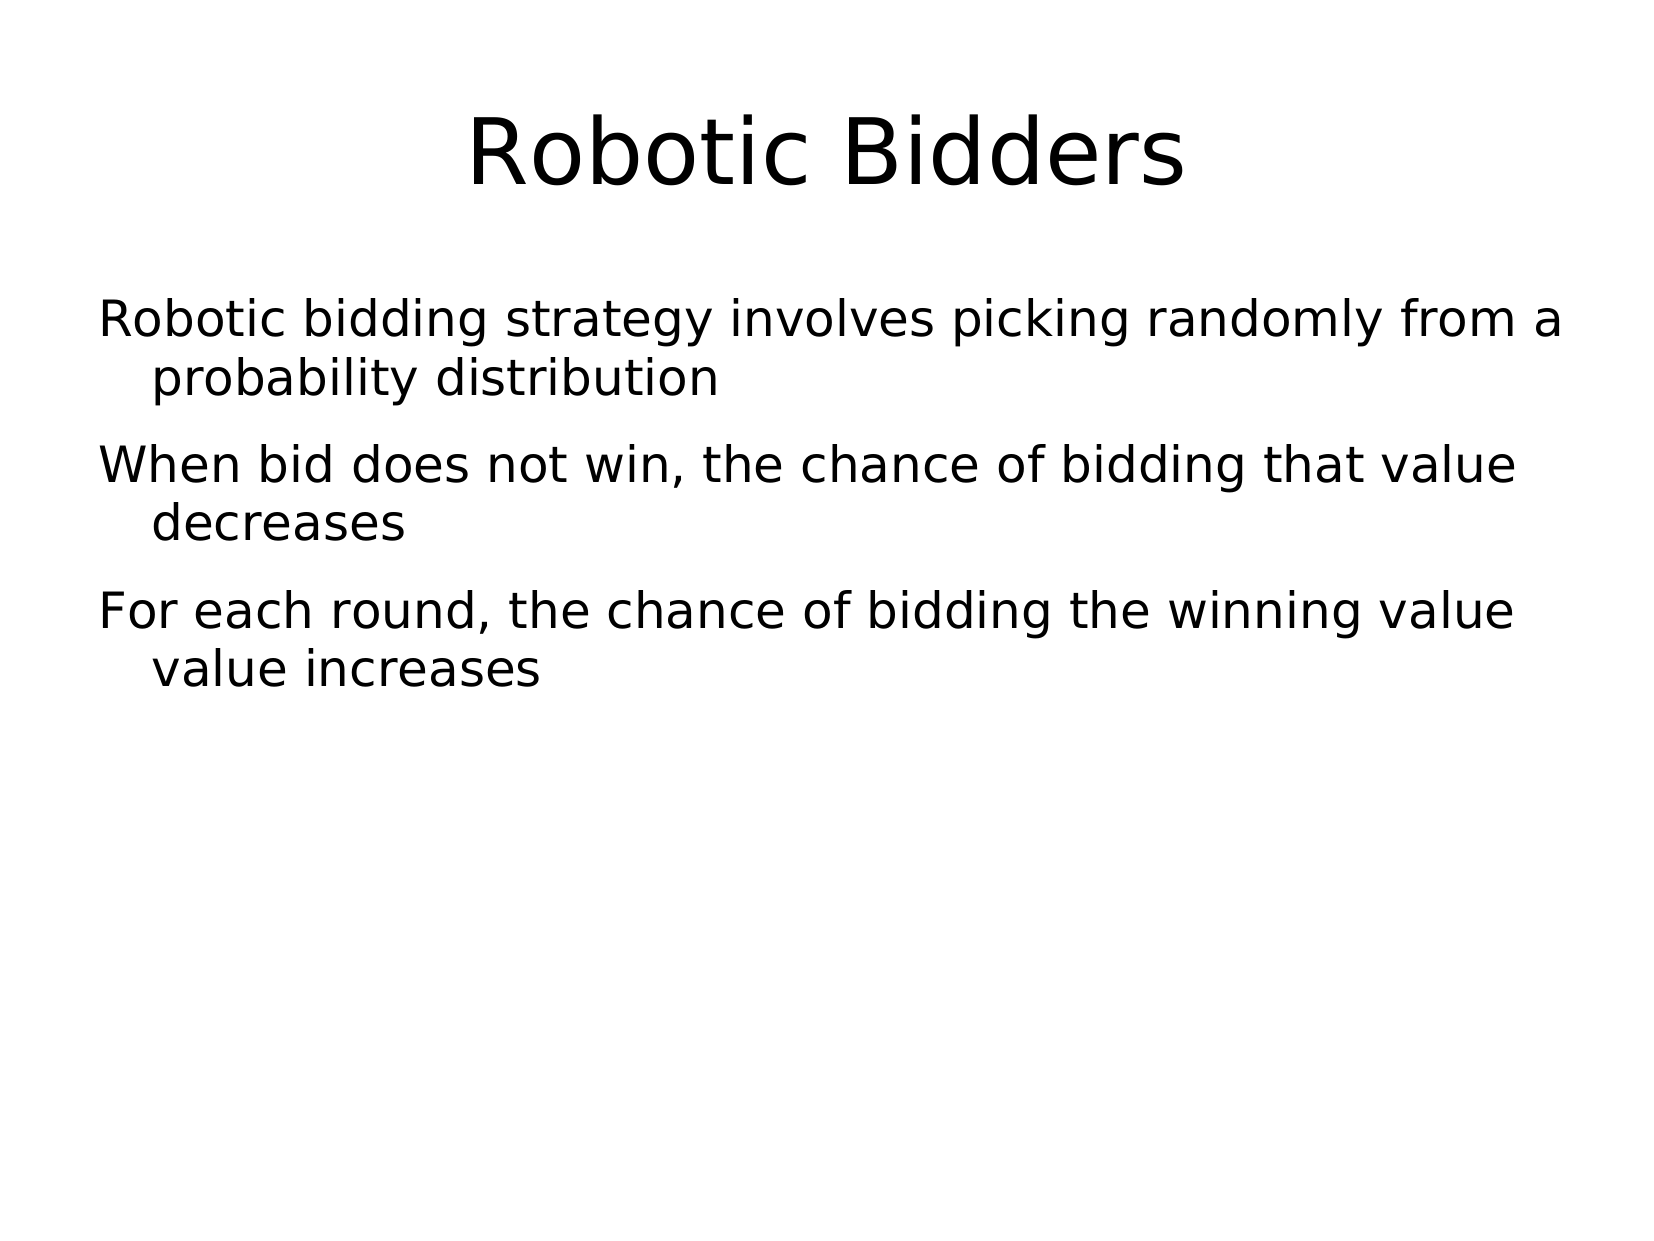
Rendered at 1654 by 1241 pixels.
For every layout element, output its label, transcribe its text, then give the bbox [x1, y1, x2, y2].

title Robotic Bidders [82, 49, 1571, 257]
list Robotic bidding strategy involves picking randomly from a probability distribution When bid does not win, the chance of bidding that value decreases For each round, the chance of bidding the winning value value increases [80, 290, 1573, 1109]
